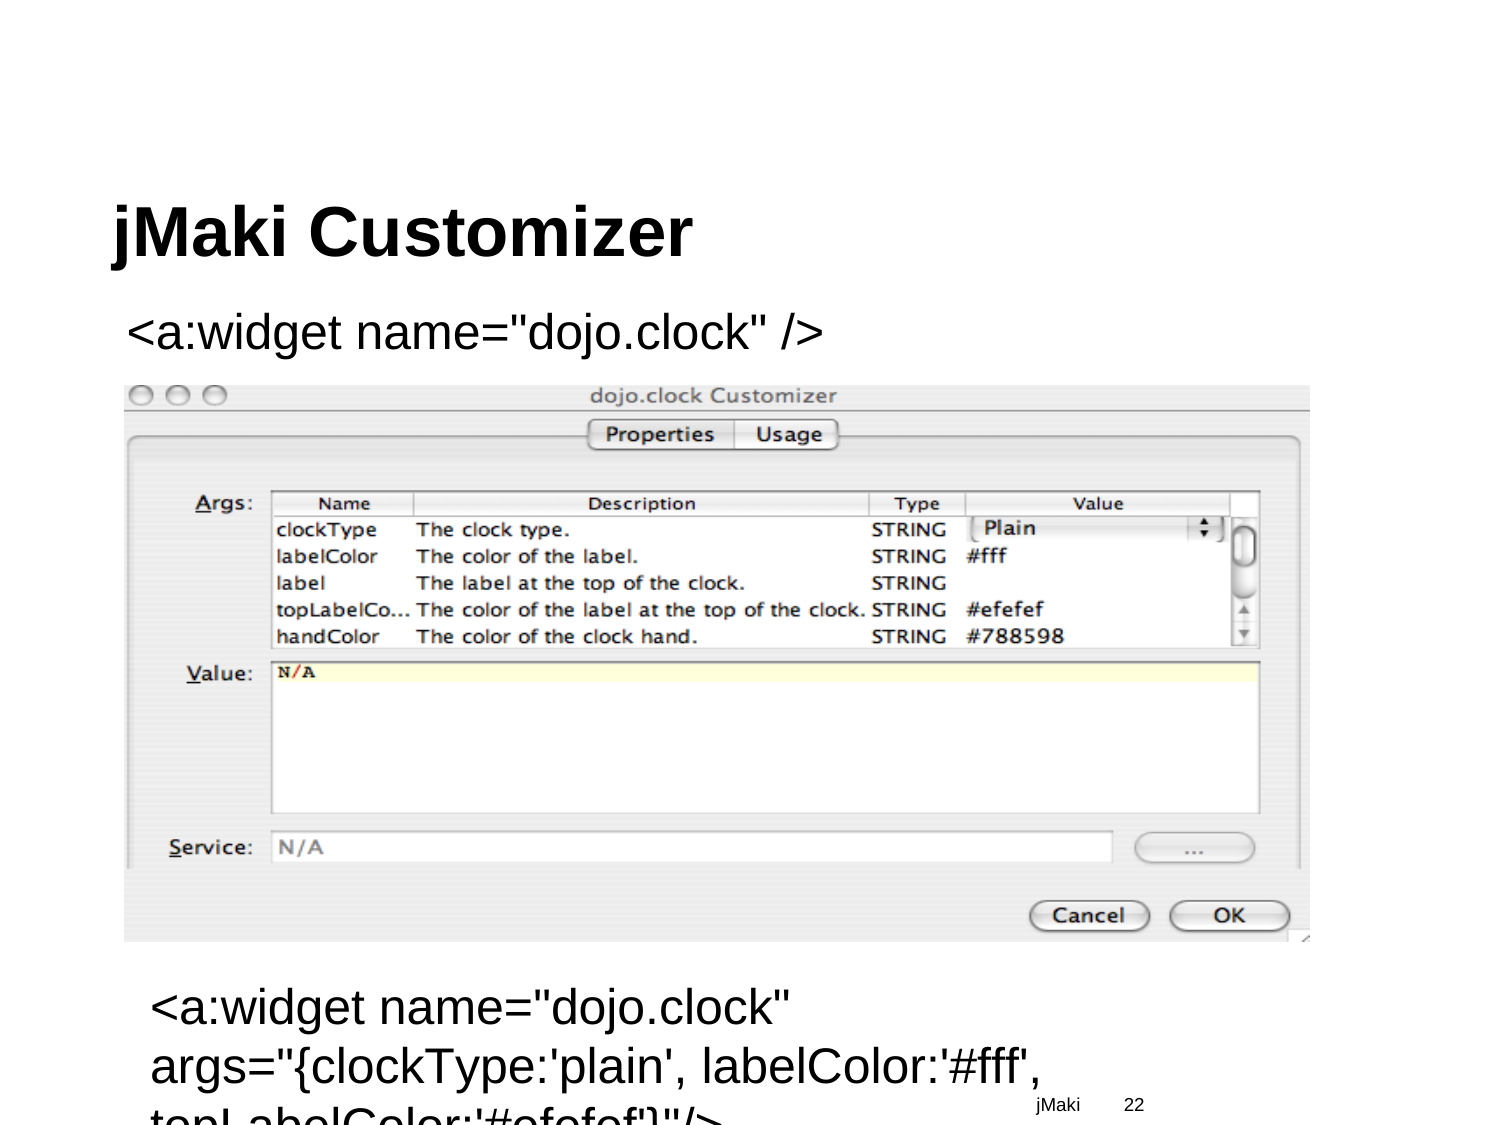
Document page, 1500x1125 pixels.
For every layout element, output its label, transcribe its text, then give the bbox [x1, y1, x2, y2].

text_box <a:widget name="dojo.clock" args="{clockType:'plain', labelColor:'#fff', topLabelColor:'#efefef'}"/> [150, 975, 1341, 1091]
picture [124, 385, 1310, 942]
title jMaki Customizer [112, 119, 1417, 271]
text_box <a:widget name="dojo.clock" /> [126, 299, 826, 386]
